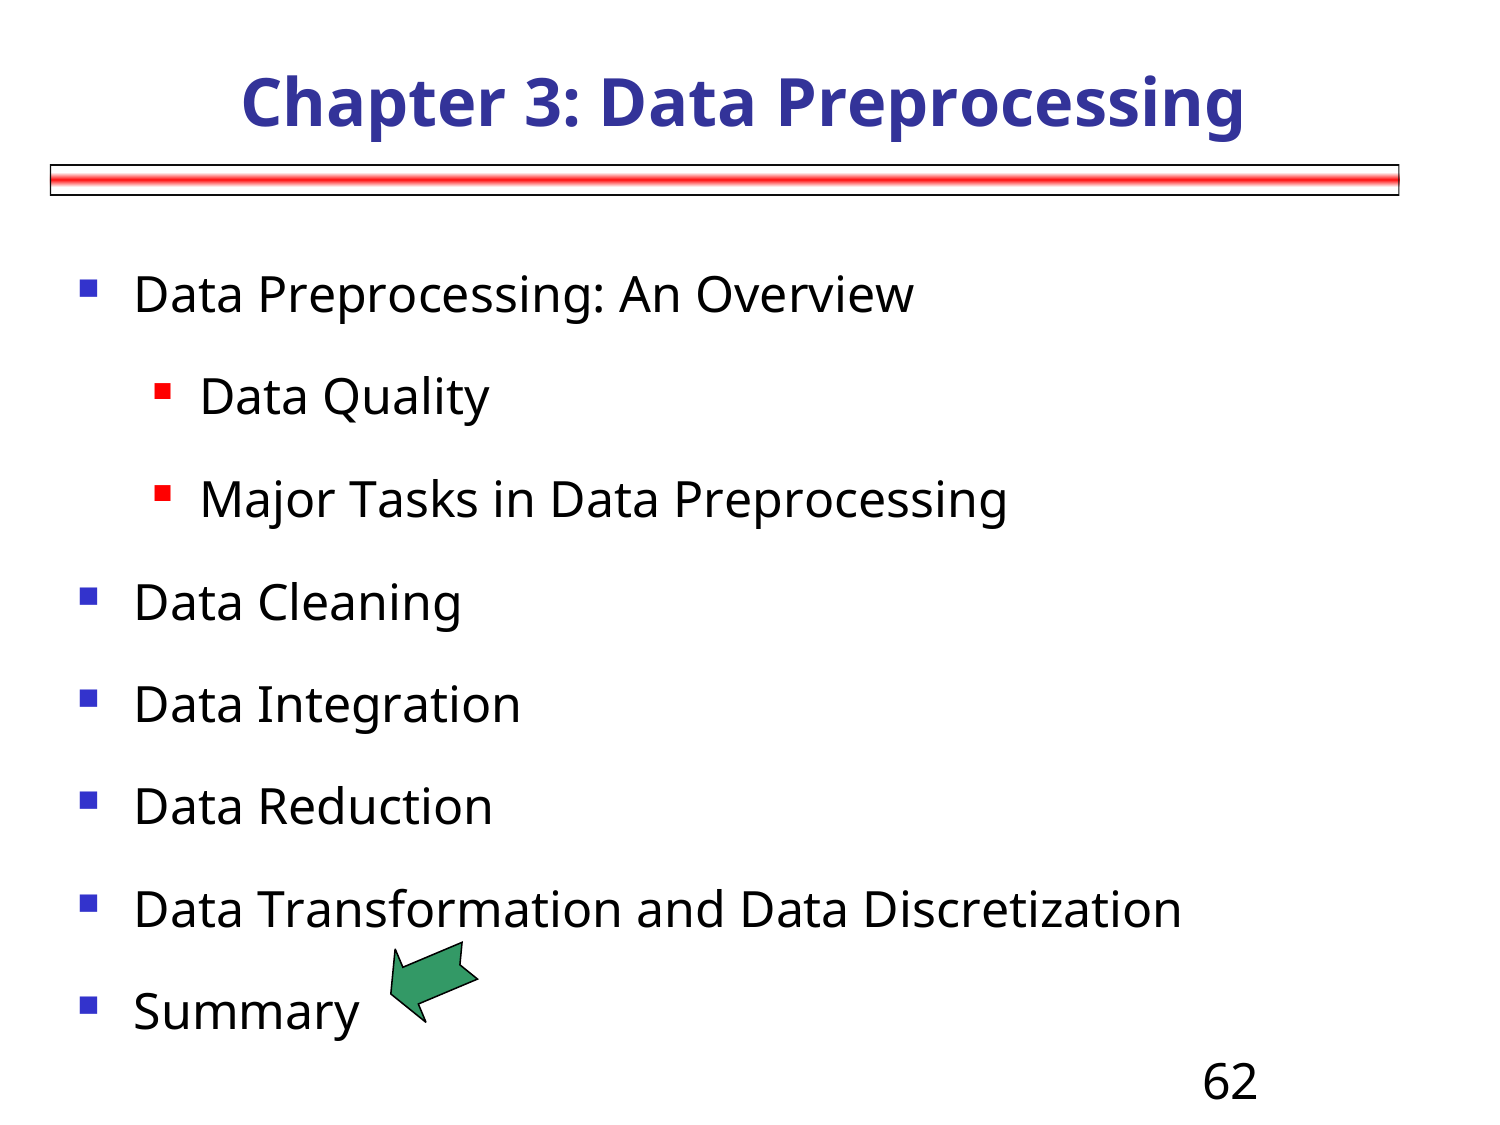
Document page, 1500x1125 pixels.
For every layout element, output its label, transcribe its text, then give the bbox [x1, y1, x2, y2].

text_box [390, 942, 478, 1023]
text_box <number> [1187, 1062, 1500, 1125]
list Data Preprocessing: An Overview Data Quality Major Tasks in Data Preprocessing Data Cleaning Data Integration Data Reduction Data Transformation and Data Discretization Summary [62, 224, 1413, 1063]
title Chapter 3: Data Preprocessing [24, 49, 1463, 150]
text_box <number> [1209, 1080, 1224, 1096]
